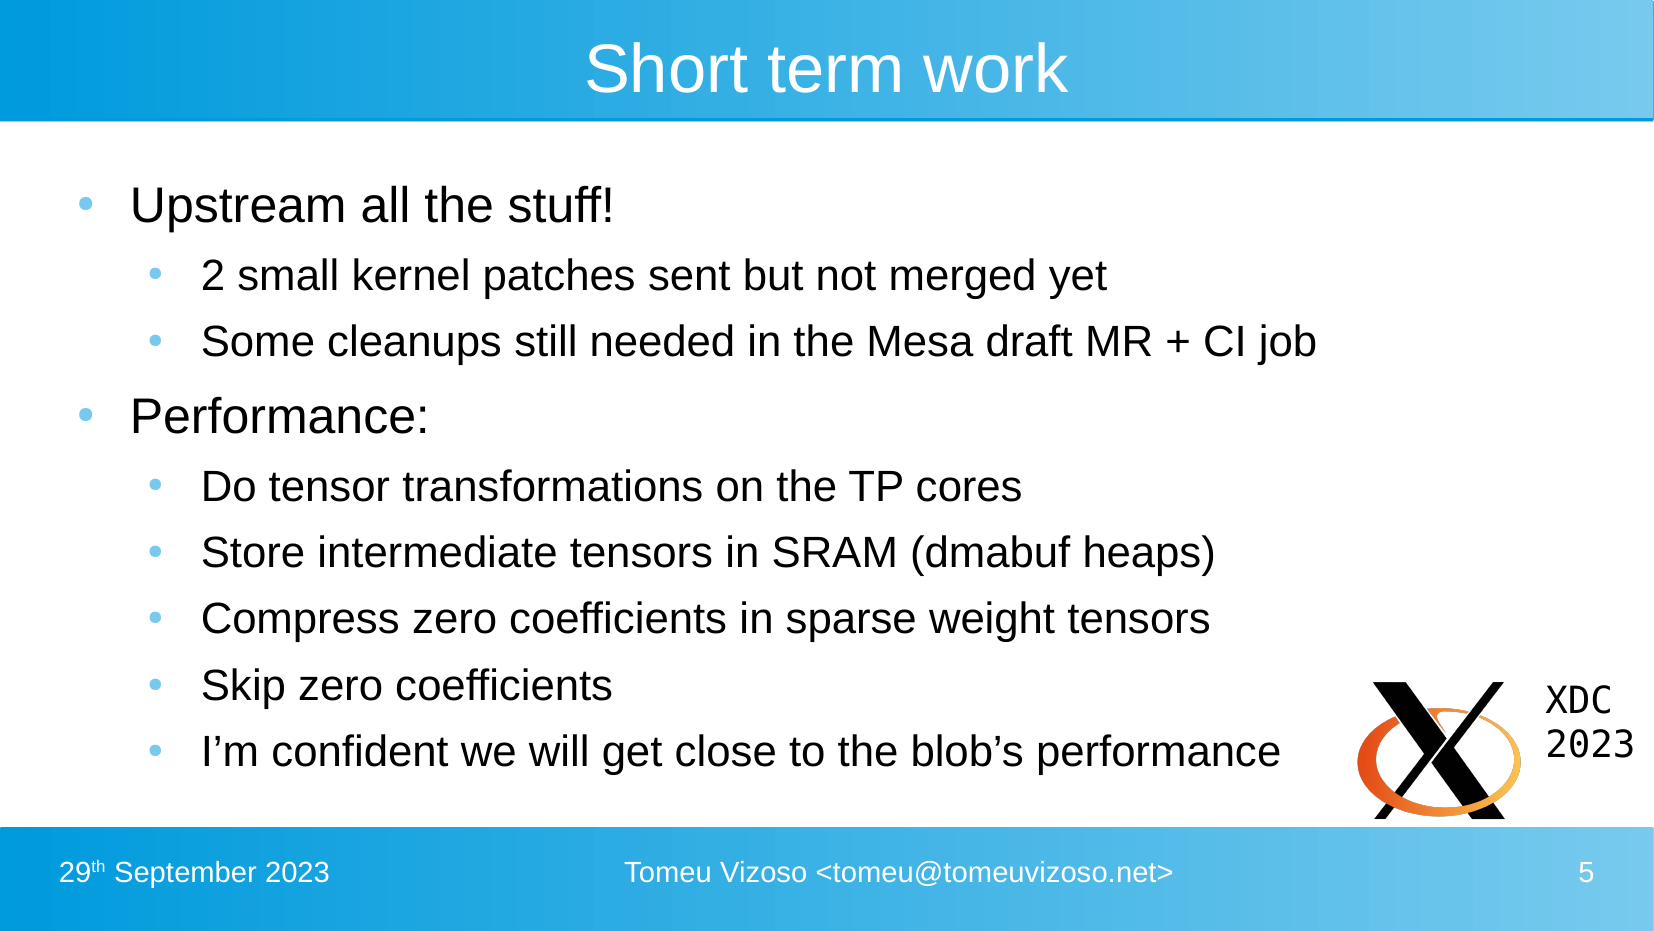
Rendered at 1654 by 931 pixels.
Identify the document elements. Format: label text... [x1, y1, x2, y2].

title Short term work [59, 29, 1595, 108]
picture [1342, 768, 1536, 828]
list Upstream all the stuff! 2 small kernel patches sent but not merged yet Some cleanups still needed in the Mesa draft MR + CI job Performance: Do tensor transformations on the TP cores Store intermediate tensors in SRAM (dmabuf heaps) Compress zero coefficients in sparse weight tensors Skip zero coefficients I’m confident we will get close to the blob’s performance [59, 177, 1595, 768]
